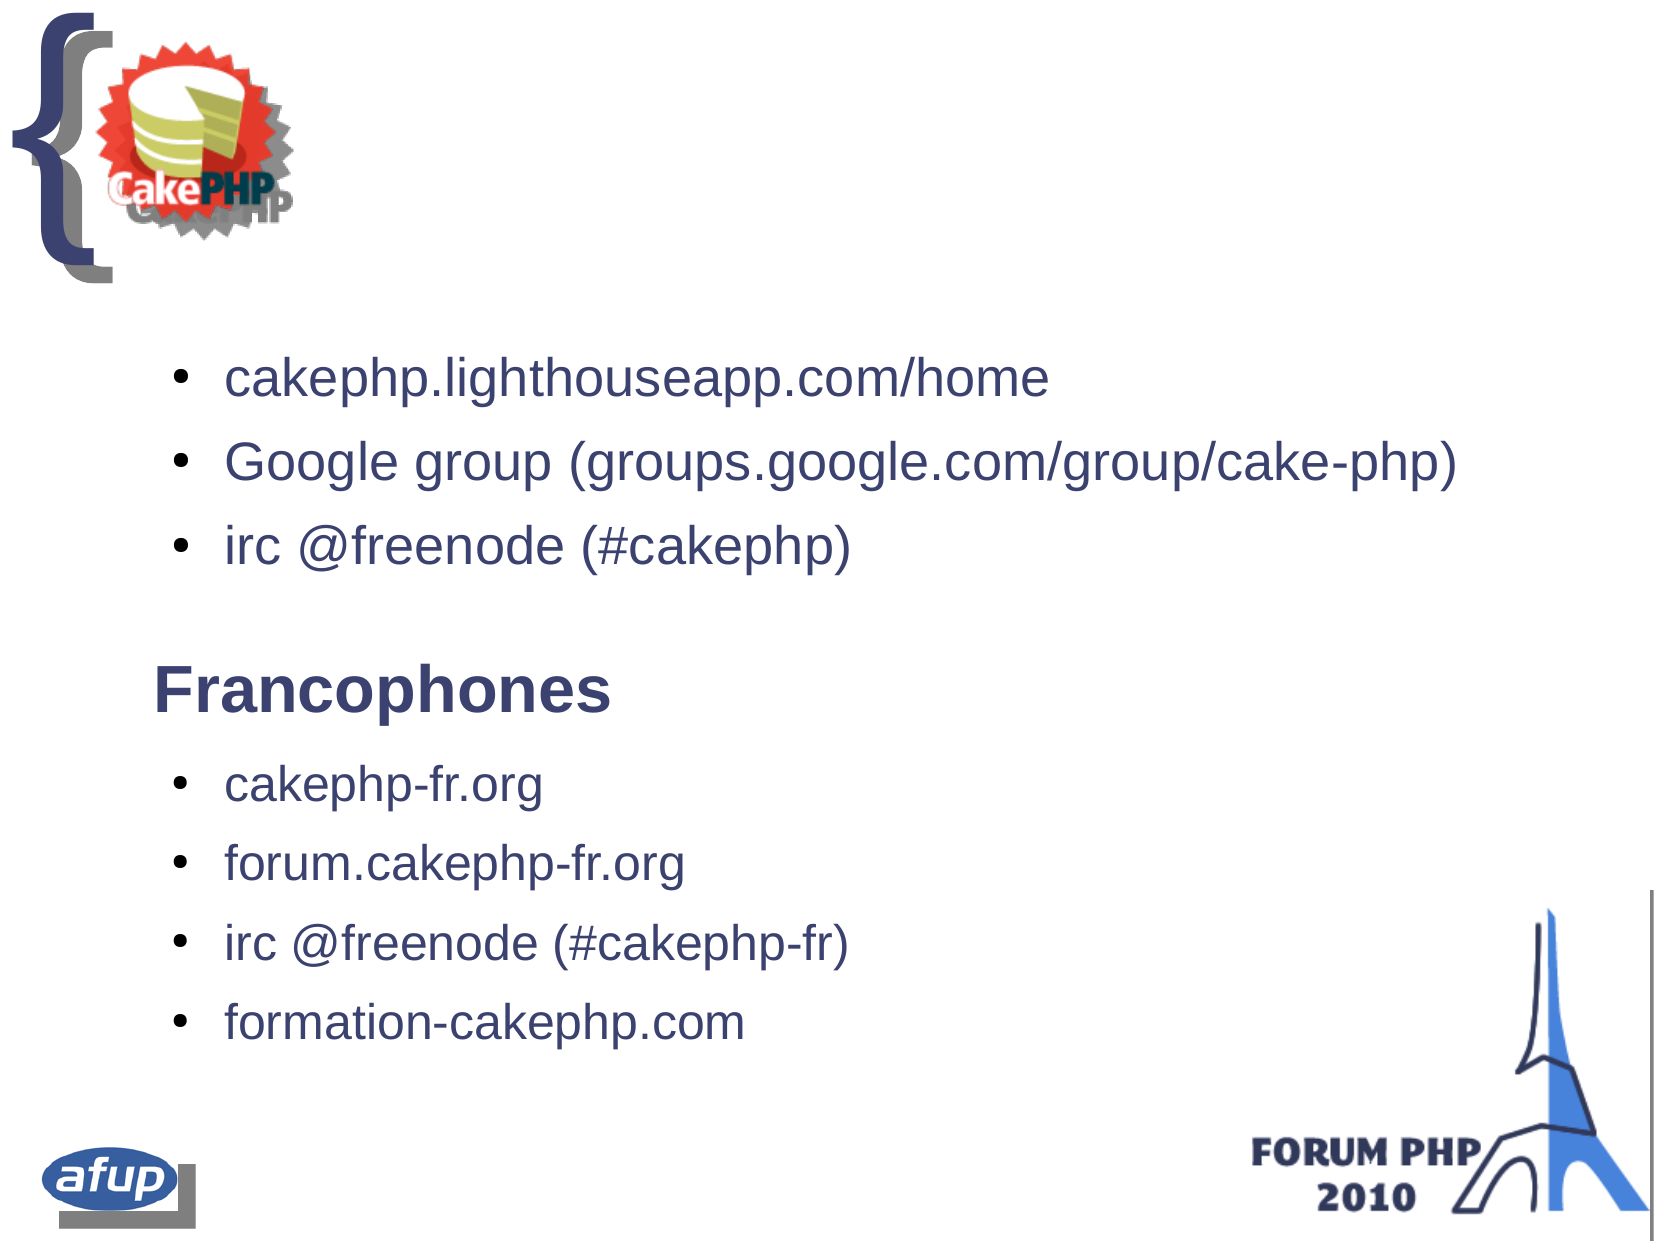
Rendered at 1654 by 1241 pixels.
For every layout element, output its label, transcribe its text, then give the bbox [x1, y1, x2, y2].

picture [88, 35, 284, 231]
list cakephp.lighthouseapp.com/home Google group (groups.google.com/group/cake-php) irc @freenode (#cakephp) Francophones cakephp-fr.org forum.cakephp-fr.org irc @freenode (#cakephp-fr) formation-cakephp.com [82, 290, 1571, 1114]
picture [1240, 872, 1650, 1241]
picture [41, 1146, 178, 1211]
title [177, 72, 1565, 290]
